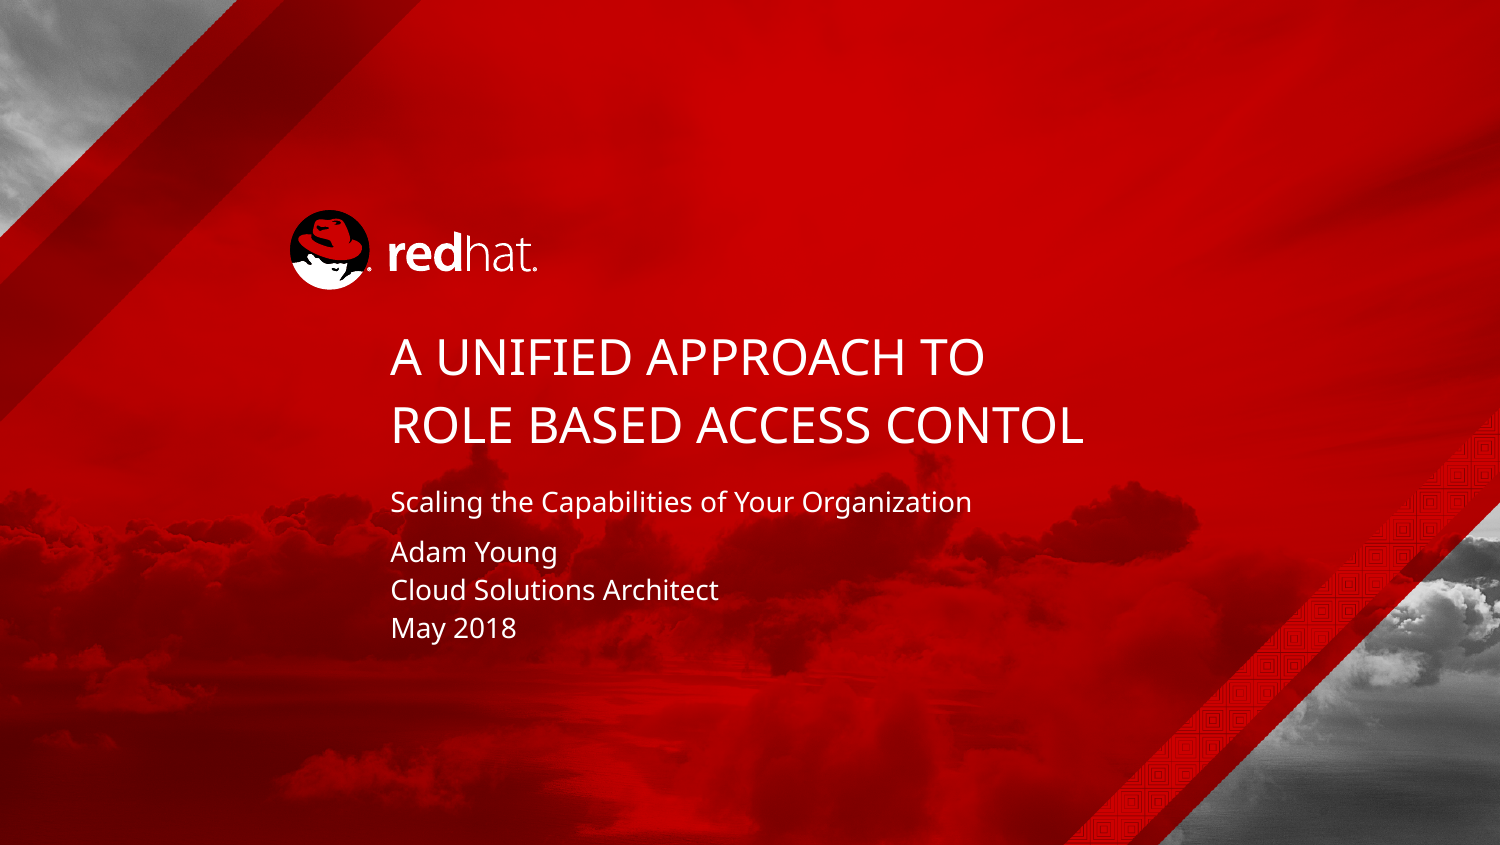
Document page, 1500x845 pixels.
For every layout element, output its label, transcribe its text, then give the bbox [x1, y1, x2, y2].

list Scaling the Capabilities of Your Organization Adam Young Cloud Solutions Architect May 2018 [390, 482, 1351, 748]
title A UNIFIED APPROACH TO ROLE BASED ACCESS CONTOL [390, 321, 1351, 463]
picture [0, 0, 1500, 845]
